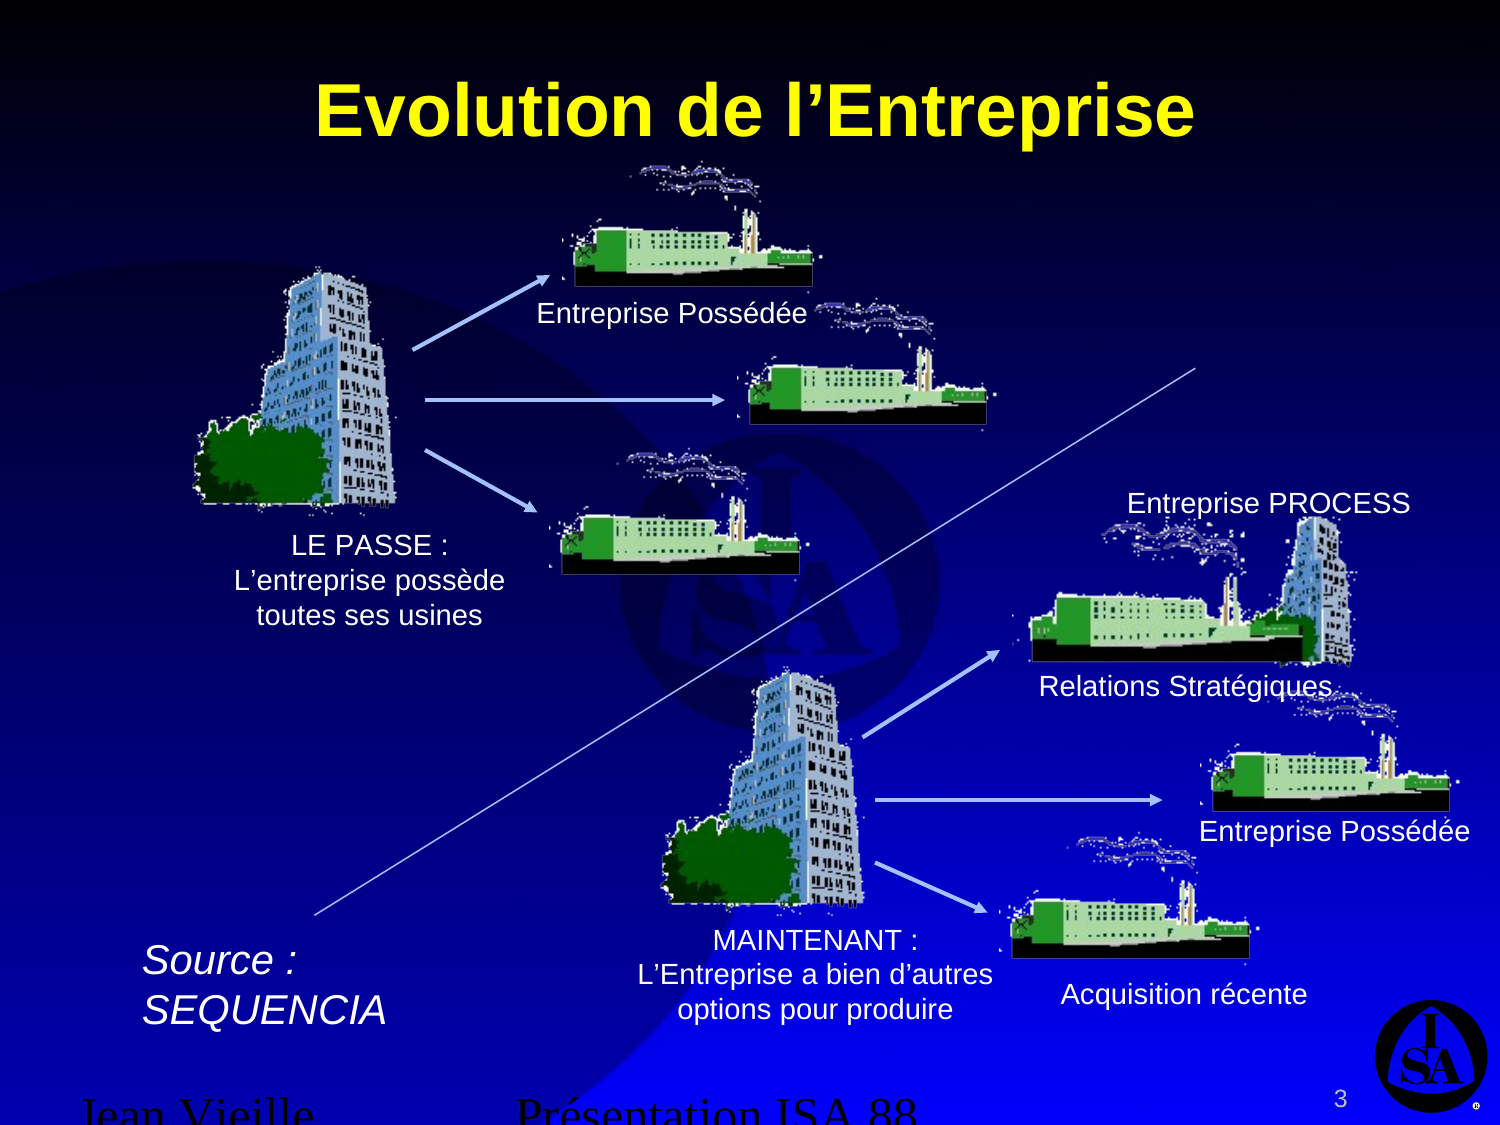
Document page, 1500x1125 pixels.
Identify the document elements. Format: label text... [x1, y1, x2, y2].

text_box LE PASSE : L’entreprise possède toutes ses usines [233, 526, 507, 632]
picture [124, 1120, 133, 1125]
picture [102, 1110, 112, 1118]
picture [524, 1101, 535, 1117]
picture [668, 1120, 677, 1125]
text_box Acquisition récente [1060, 974, 1309, 1010]
title Evolution de l’Entreprise [75, 12, 1438, 201]
text_box Relations Stratégiques [1038, 681, 1334, 703]
picture [745, 1111, 754, 1125]
picture [718, 1110, 731, 1125]
picture [873, 1116, 886, 1125]
picture [899, 1101, 910, 1114]
picture [565, 1110, 575, 1118]
text_box Entreprise PROCESS [1112, 477, 1427, 528]
picture [0, 0, 1500, 1125]
picture [607, 1110, 617, 1118]
picture [298, 1110, 308, 1118]
picture [828, 1121, 843, 1125]
text_box MAINTENANT : L’Entreprise a bien d’autres options pour produire [637, 920, 995, 1026]
picture [234, 1110, 244, 1118]
picture [631, 1111, 640, 1125]
picture [874, 1101, 885, 1114]
picture [830, 1103, 841, 1118]
picture [148, 1111, 157, 1125]
picture [898, 1116, 911, 1125]
text_box Entreprise Possédée [536, 294, 737, 330]
text_box Entreprise Possédée [1198, 812, 1472, 848]
text_box Source : SEQUENCIA [127, 924, 838, 1041]
